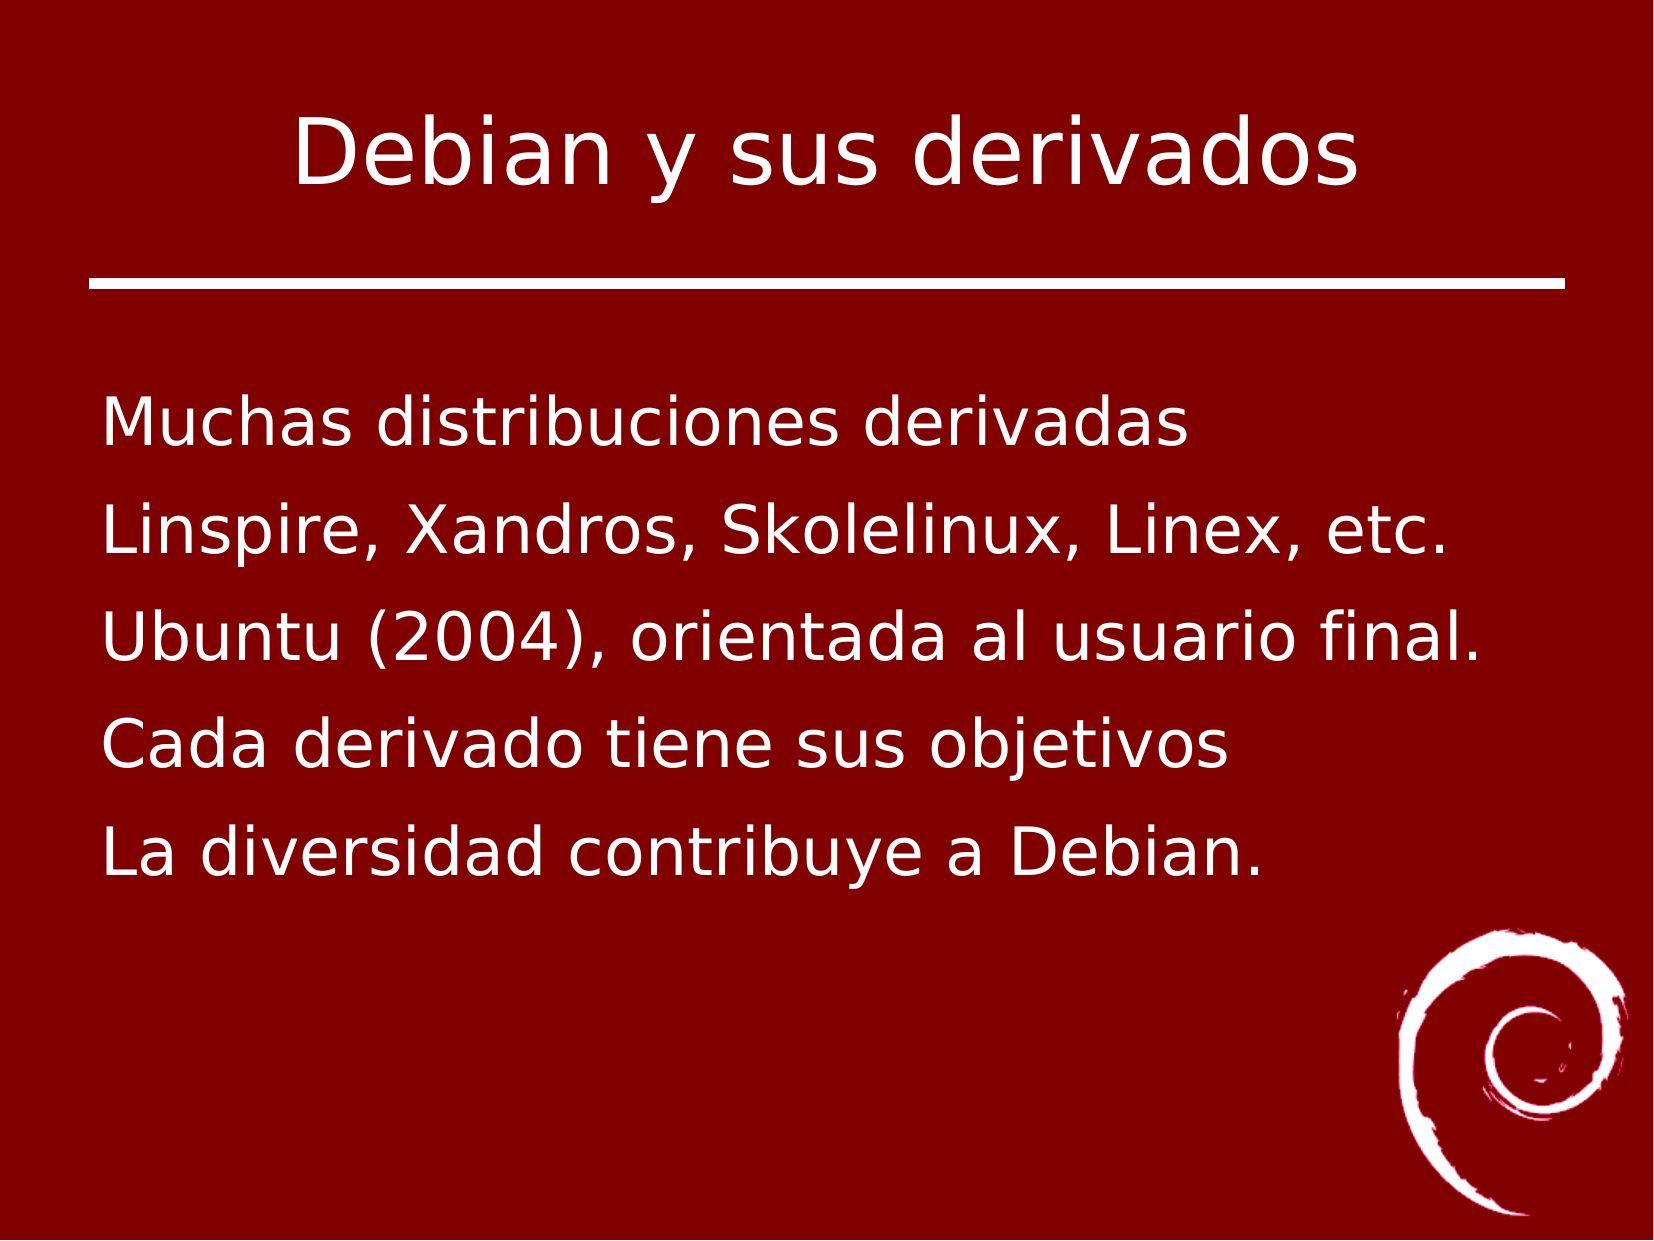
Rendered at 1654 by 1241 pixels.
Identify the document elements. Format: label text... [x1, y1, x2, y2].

list Muchas distribuciones derivadas Linspire, Xandros, Skolelinux, Linex, etc. Ubuntu (2004), orientada al usuario final. Cada derivado tiene sus objetivos La diversidad contribuye a Debian. [82, 383, 1571, 1094]
picture [1394, 925, 1632, 1218]
title Debian y sus derivados [82, 56, 1571, 250]
